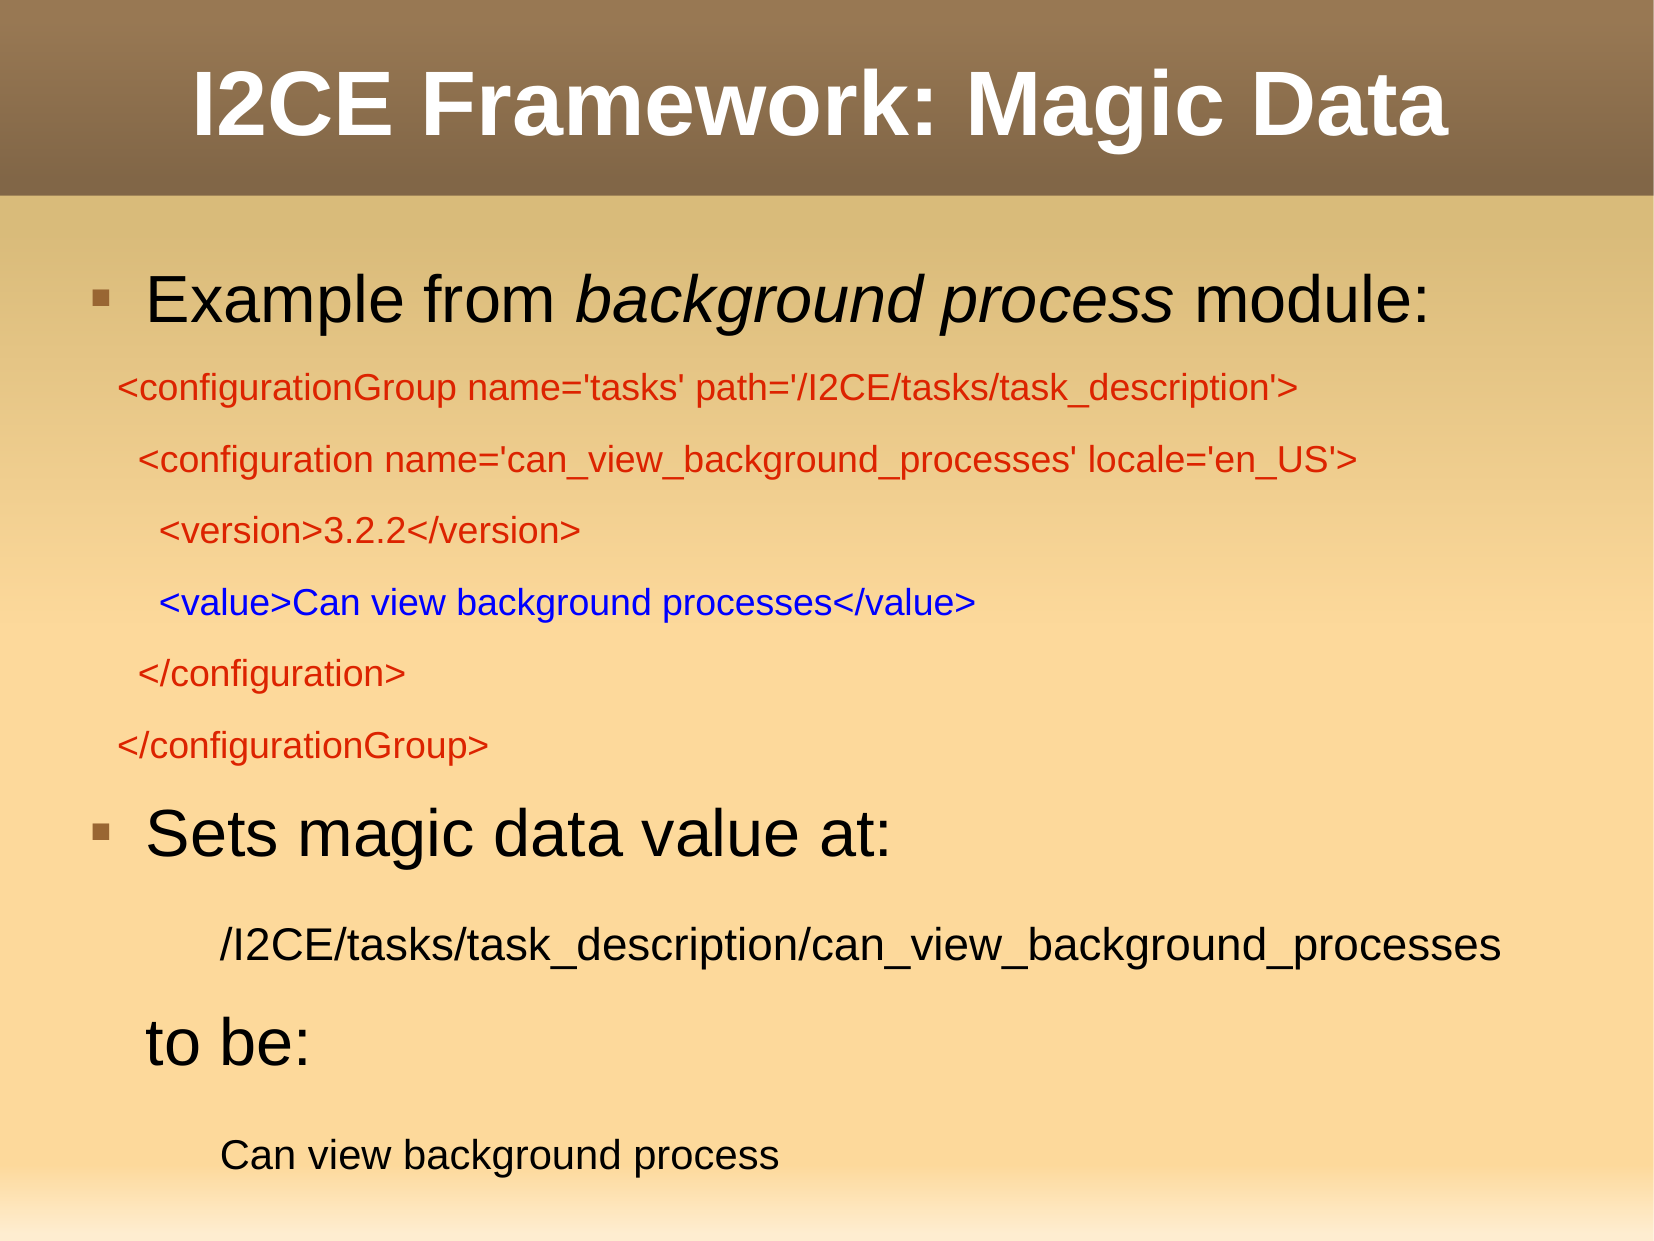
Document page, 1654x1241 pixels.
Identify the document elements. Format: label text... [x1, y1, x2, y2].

list Example from background process module: <configurationGroup name='tasks' path='/I2CE/tasks/task_description'> <configuration name='can_view_background_processes' locale='en_US'> <version>3.2.2</version> <value>Can view background processes</value> </configuration> </configurationGroup> Sets magic data value at: /I2CE/tasks/task_description/can_view_background_processes to be: Can view background process [75, 262, 1564, 1241]
picture [0, 0, 1654, 1241]
title I2CE Framework: Magic Data [76, 0, 1565, 208]
